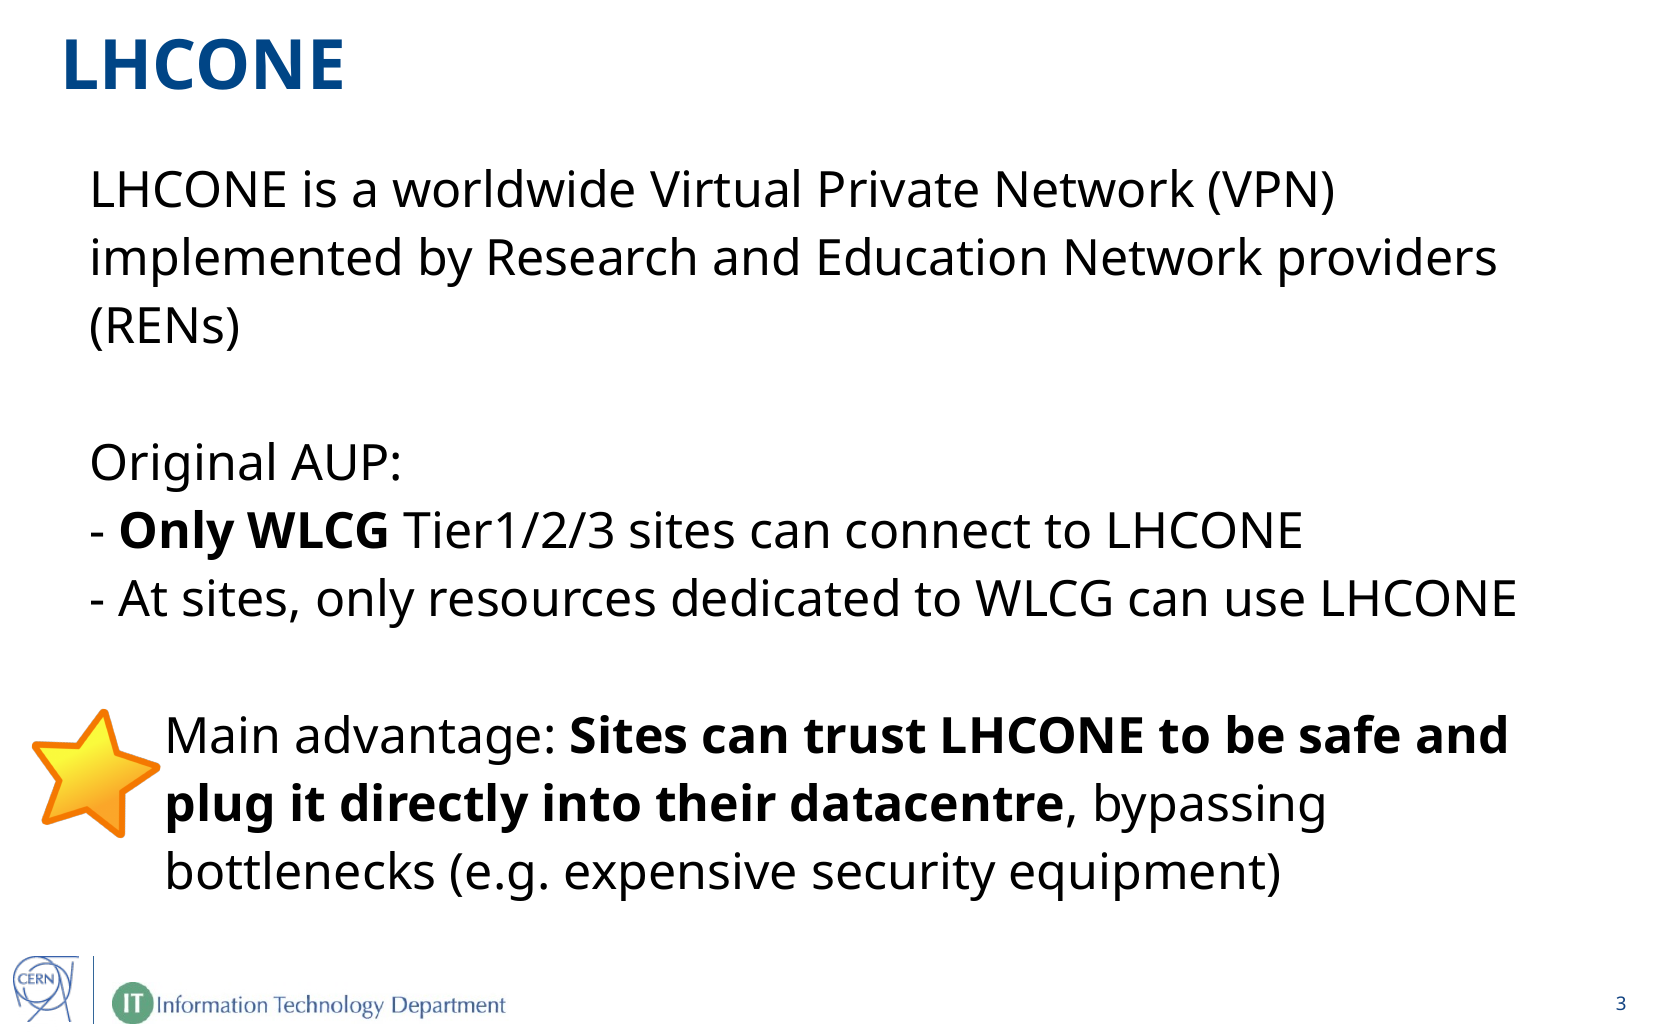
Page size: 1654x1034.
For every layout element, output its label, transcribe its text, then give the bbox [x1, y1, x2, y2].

text_box LHCONE is a worldwide Virtual Private Network (VPN) implemented by Research and Education Network providers (RENs) Original AUP: - Only WLCG Tier1/2/3 sites can connect to LHCONE - At sites, only resources dedicated to WLCG can use LHCONE Main advantage: Sites can trust LHCONE to be safe and plug it directly into their datacentre, bypassing bottlenecks (e.g. expensive security equipment) [75, 146, 1628, 1034]
picture [13, 956, 75, 1032]
picture [18, 697, 75, 830]
title LHCONE [60, 0, 1528, 138]
